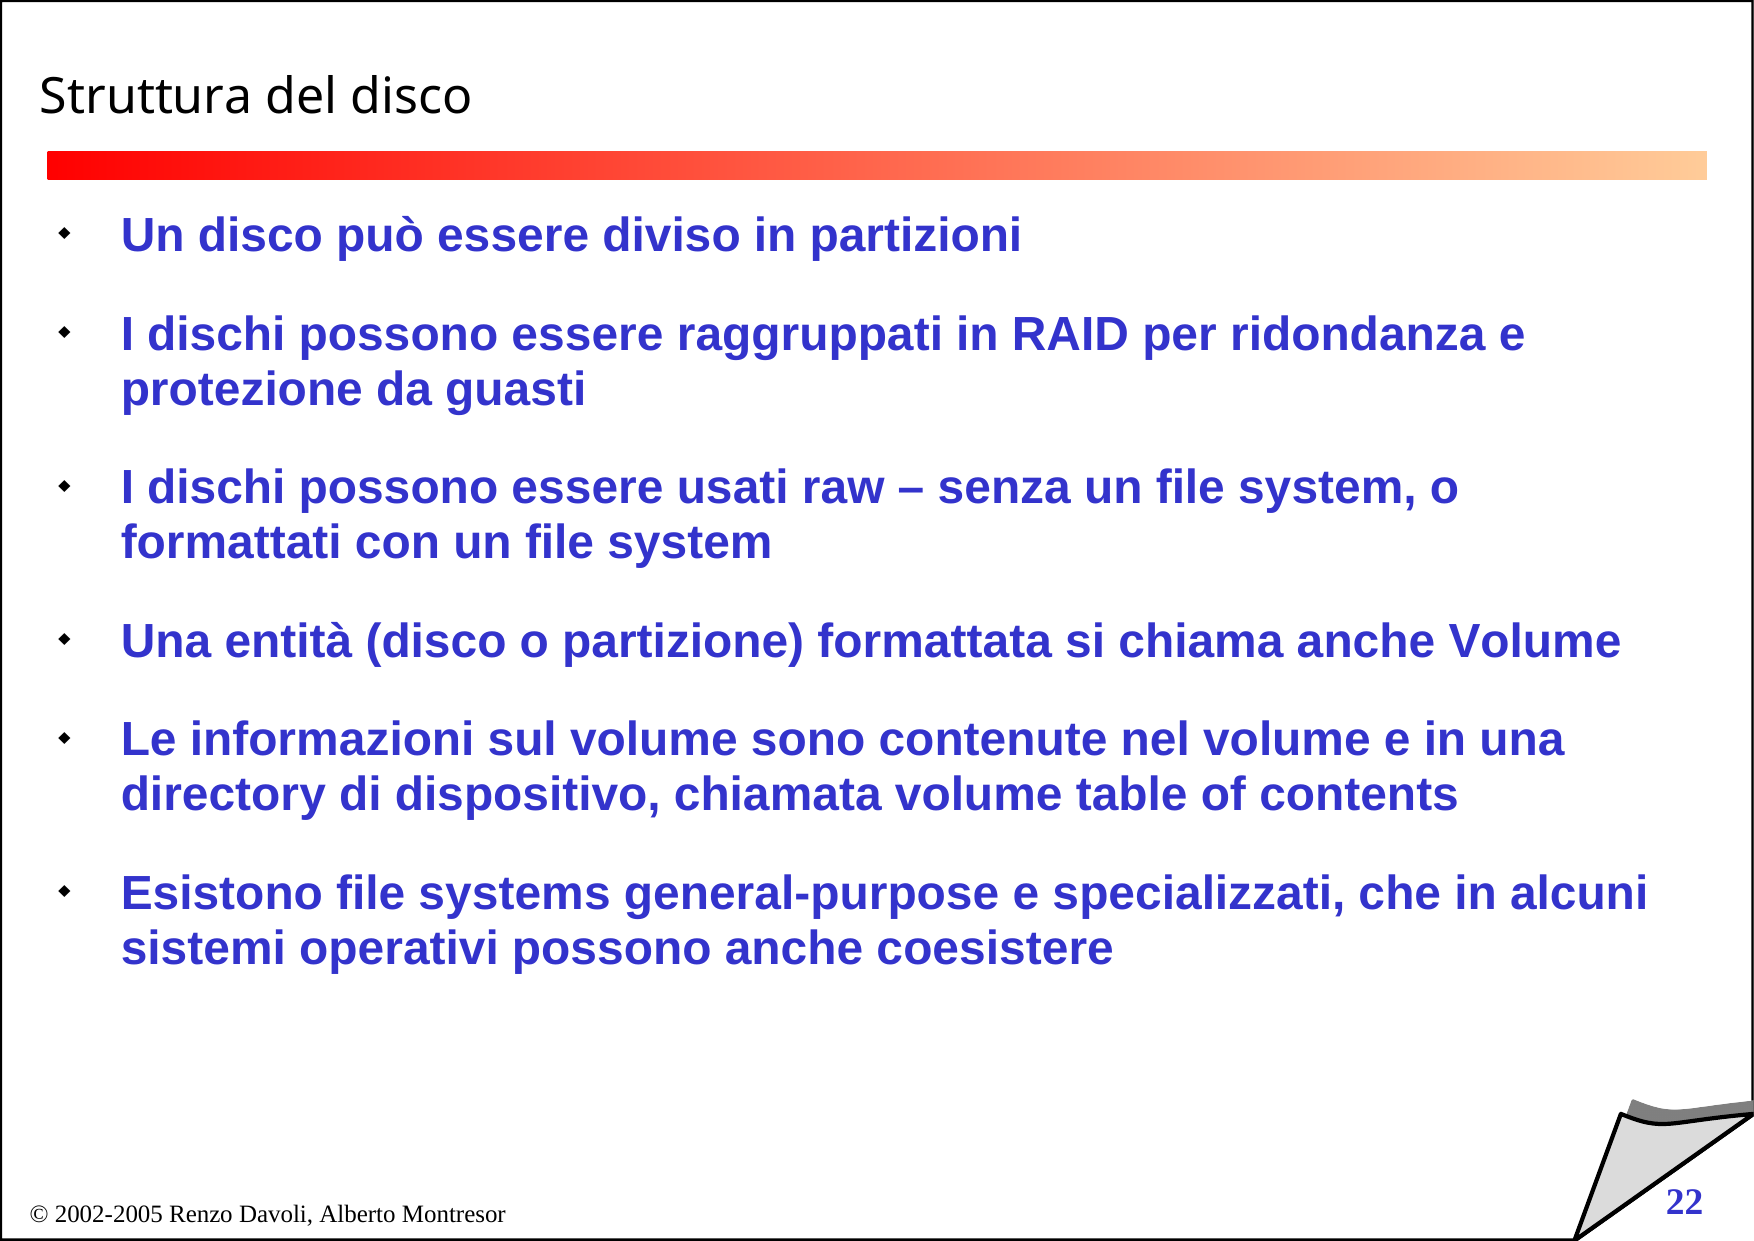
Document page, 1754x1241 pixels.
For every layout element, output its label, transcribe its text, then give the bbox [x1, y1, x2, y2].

title Struttura del disco [40, 49, 1713, 144]
list Un disco può essere diviso in partizioni I dischi possono essere raggruppati in RAID per ridondanza e protezione da guasti I dischi possono essere usati raw – senza un file system, o formattati con un file system Una entità (disco o partizione) formattata si chiama anche Volume Le informazioni sul volume sono contenute nel volume e in una directory di dispositivo, chiamata volume table of contents Esistono file systems general-purpose e specializzati, che in alcuni sistemi operativi possono anche coesistere [58, 206, 1695, 982]
text_box 9 [1469, 152, 1474, 179]
